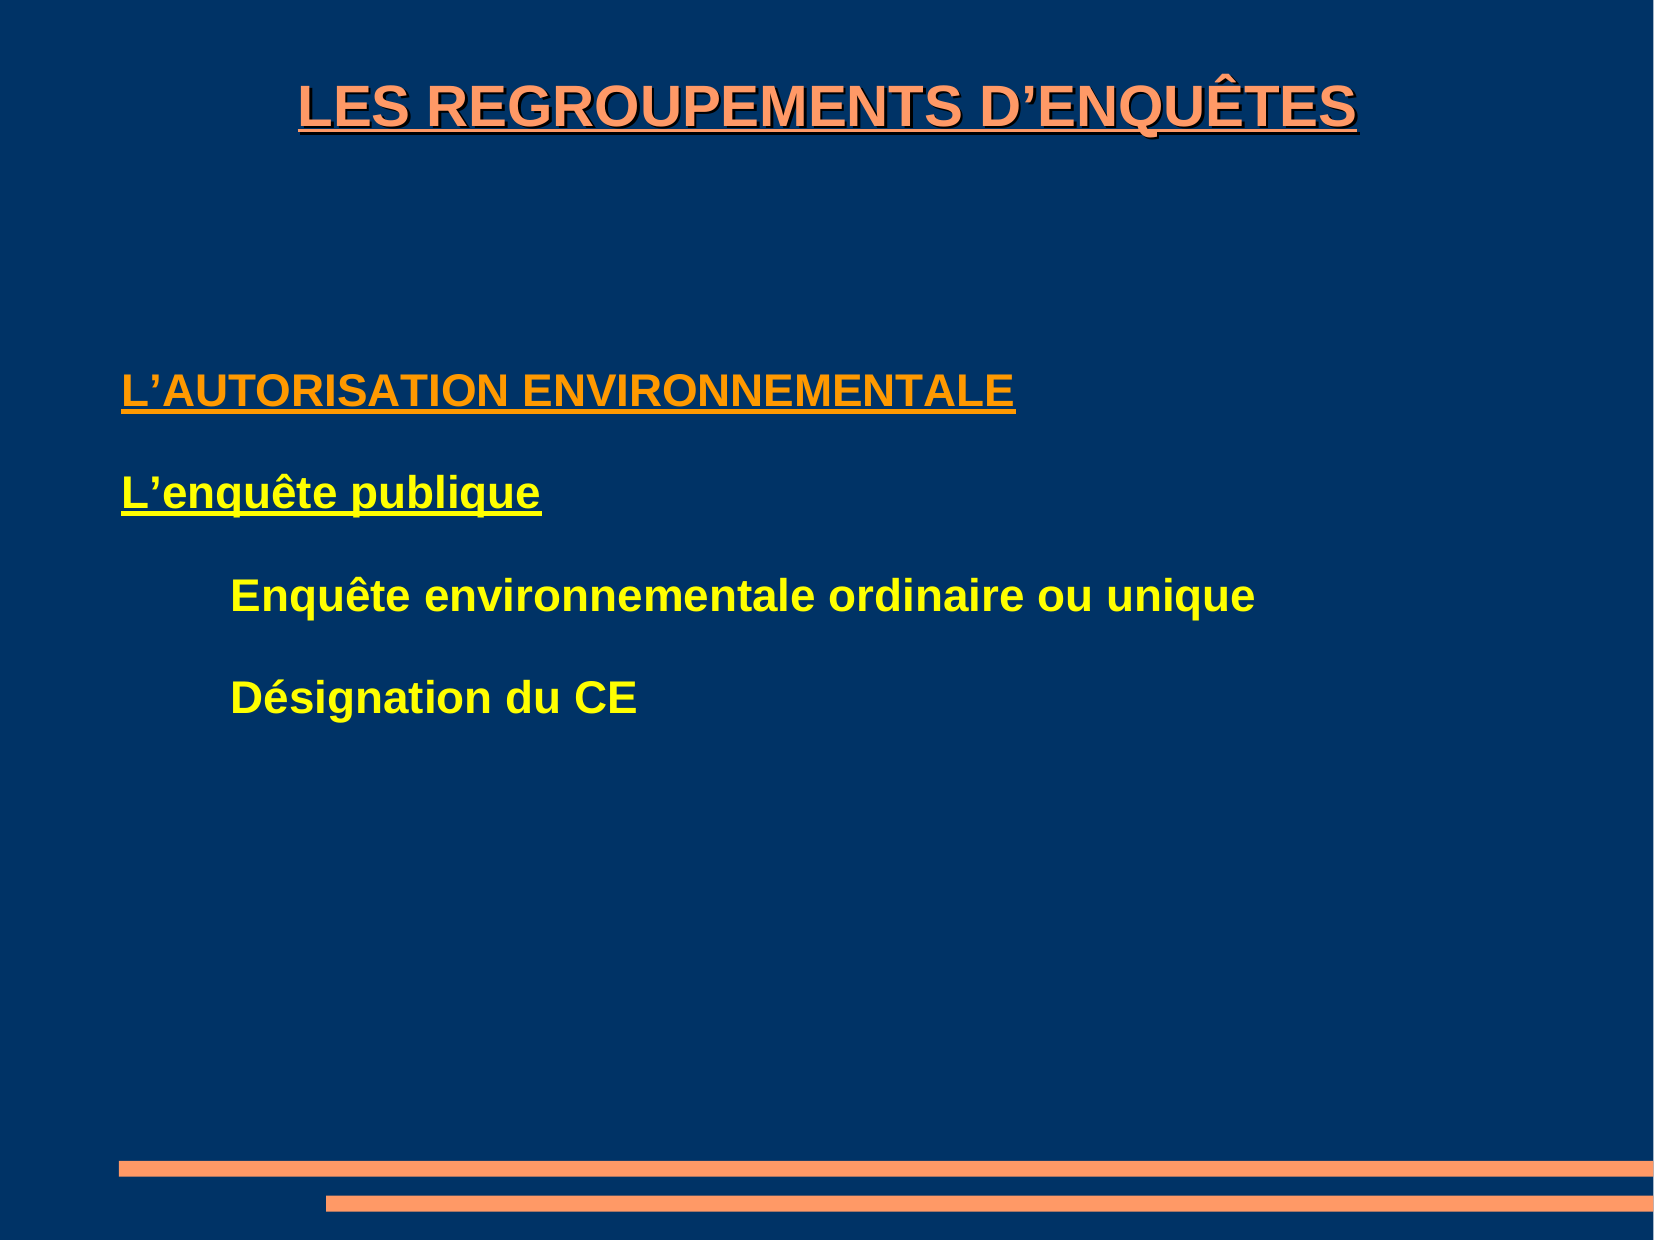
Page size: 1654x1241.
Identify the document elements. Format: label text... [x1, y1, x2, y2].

title LES REGROUPEMENTS D’ENQUÊTES [121, 46, 1534, 166]
subtitle L’AUTORISATION ENVIRONNEMENTALE L’enquête publique Enquête environnementale ordinaire ou unique Désignation du CE [121, 201, 1561, 1143]
